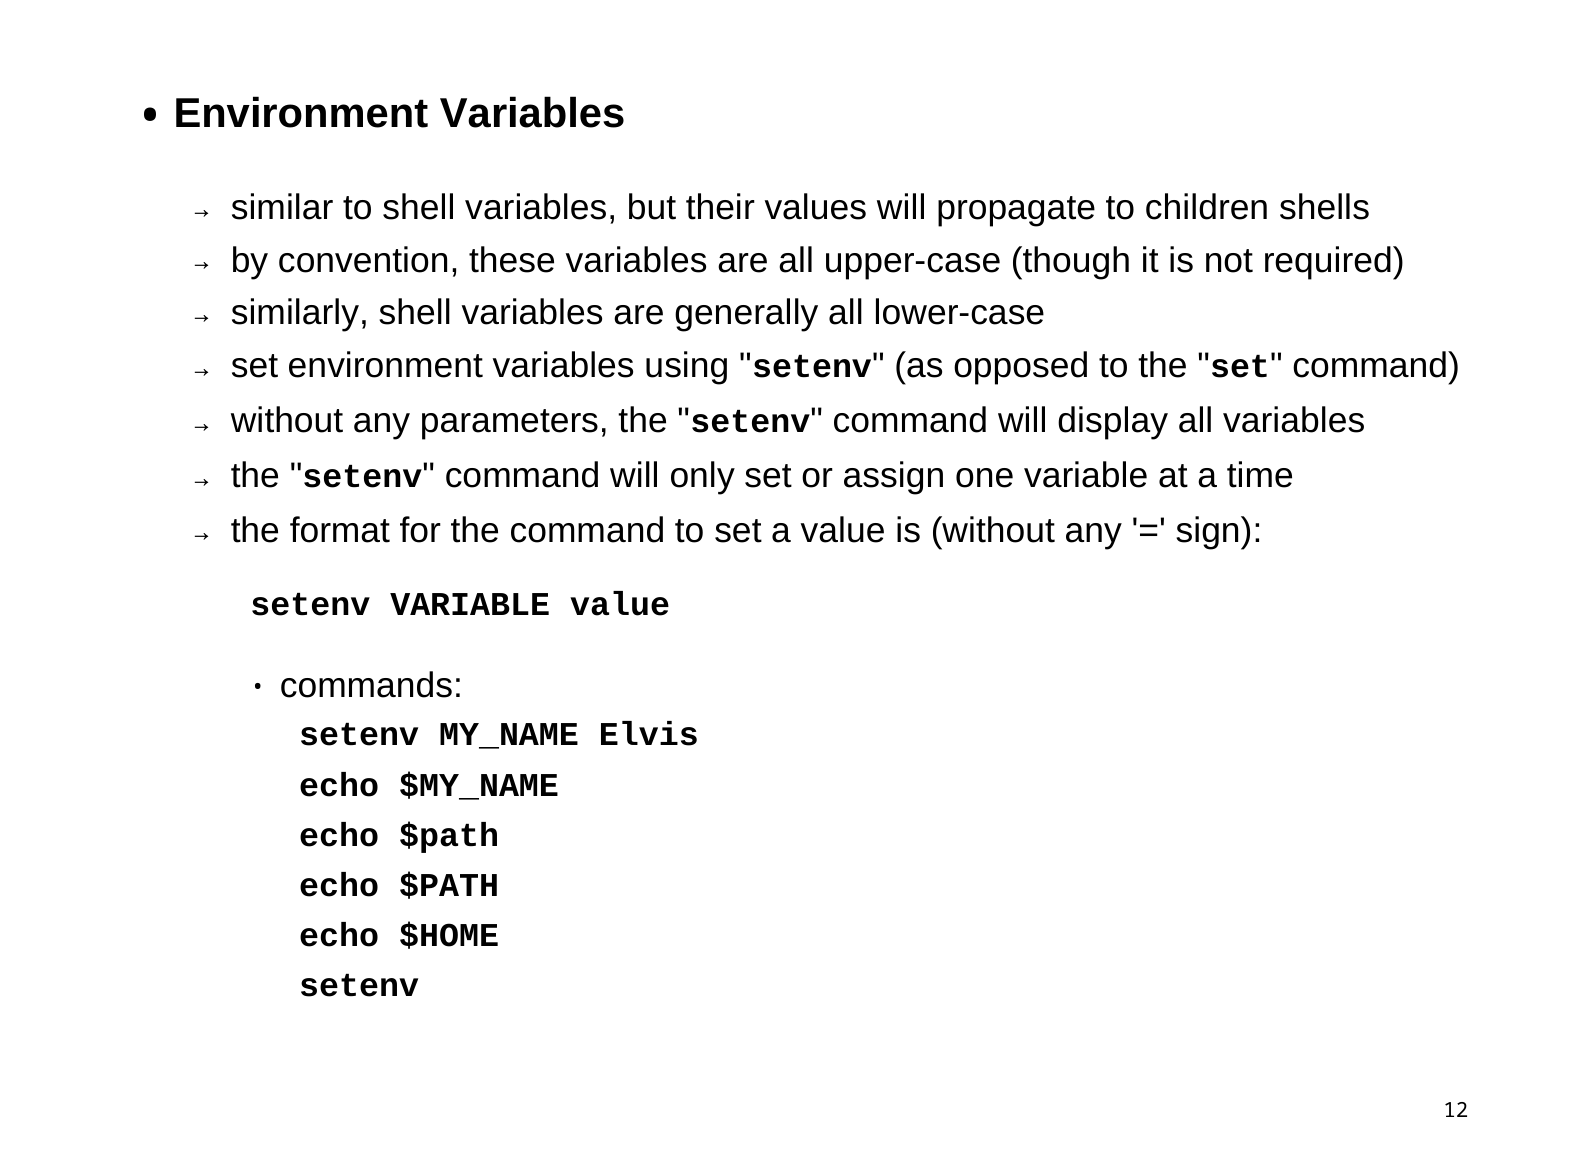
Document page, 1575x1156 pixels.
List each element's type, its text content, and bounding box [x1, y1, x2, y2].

list Environment Variables similar to shell variables, but their values will propagate to children shells by convention, these variables are all upper-case (though it is not required) similarly, shell variables are generally all lower-case set environment variables using "setenv" (as opposed to the "set" command) without any parameters, the "setenv" command will display all variables the "setenv" command will only set or assign one variable at a time the format for the command to set a value is (without any '=' sign): setenv VARIABLE value commands: setenv MY_NAME Elvis echo $MY_NAME echo $path echo $PATH echo $HOME setenv [118, 77, 1513, 1091]
